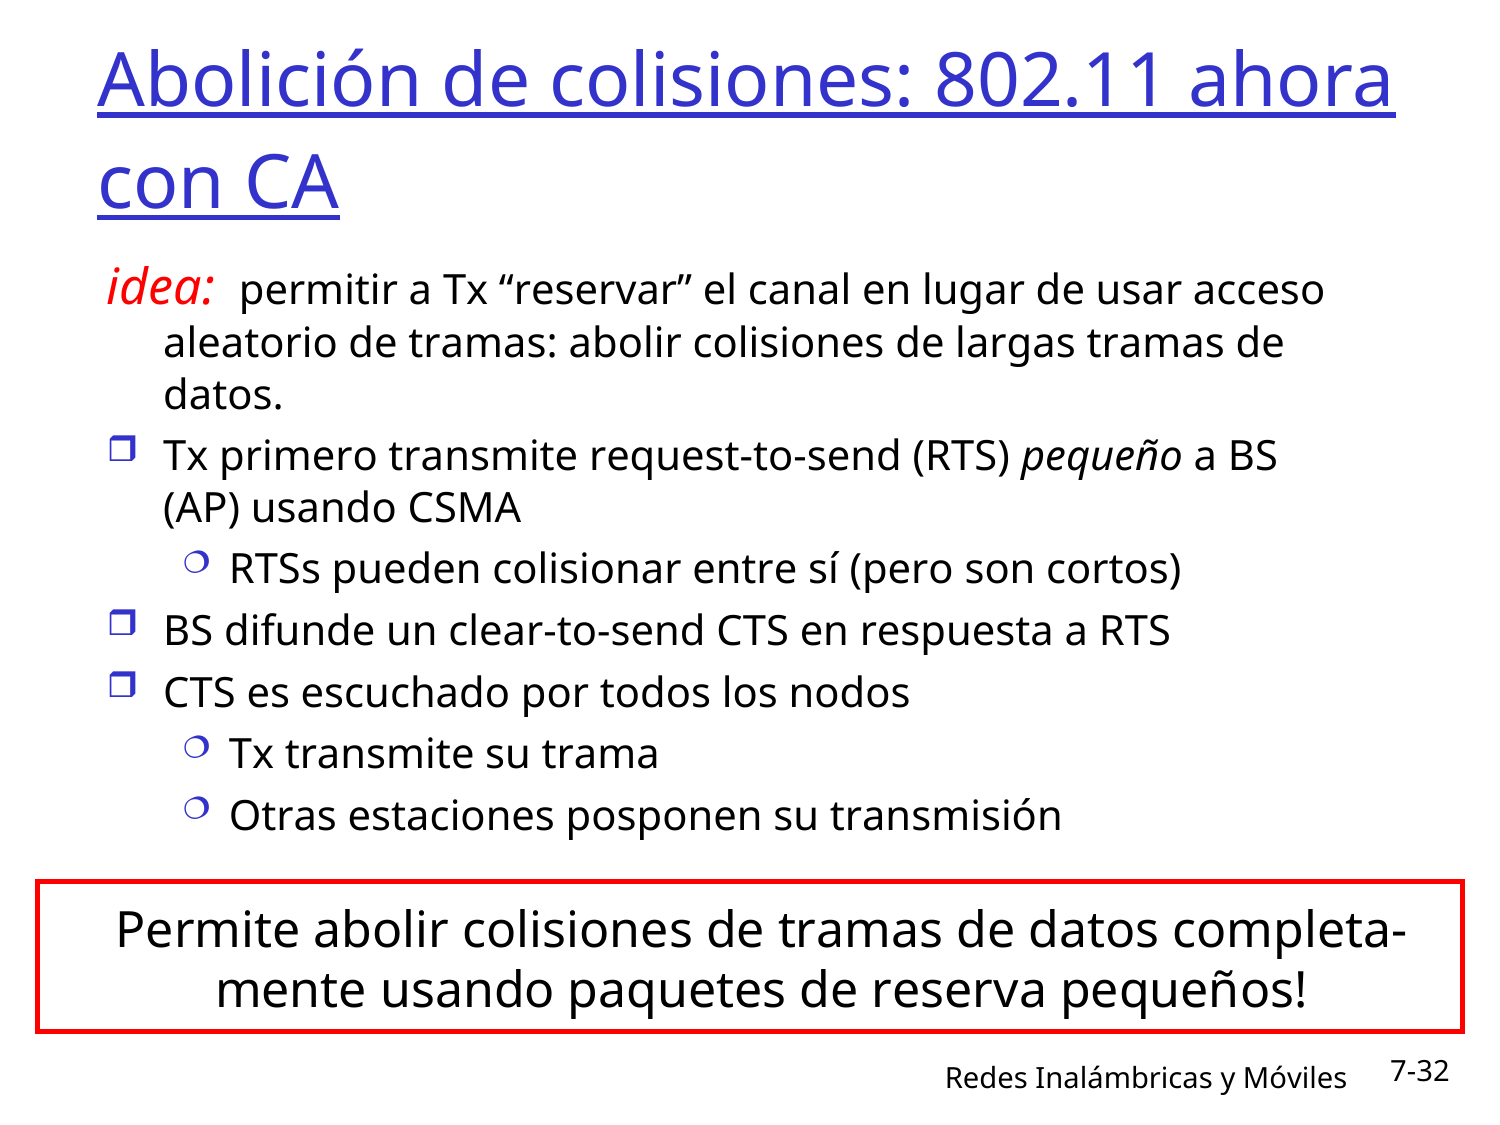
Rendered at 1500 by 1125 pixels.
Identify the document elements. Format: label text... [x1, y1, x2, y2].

title Abolición de colisiones: 802.11 ahora con CA [82, 33, 1456, 224]
text_box Permite abolir colisiones de tramas de datos completa- mente usando paquetes de reserva pequeños! [100, 890, 1423, 1026]
list idea: permitir a Tx “reservar” el canal en lugar de usar acceso aleatorio de tramas: abolir colisiones de largas tramas de datos. Tx primero transmite request-to-send (RTS) pequeño a BS (AP) usando CSMA RTSs pueden colisionar entre sí (pero son cortos) BS difunde un clear-to-send CTS en respuesta a RTS CTS es escuchado por todos los nodos Tx transmite su trama Otras estaciones posponen su transmisión [92, 247, 1368, 841]
